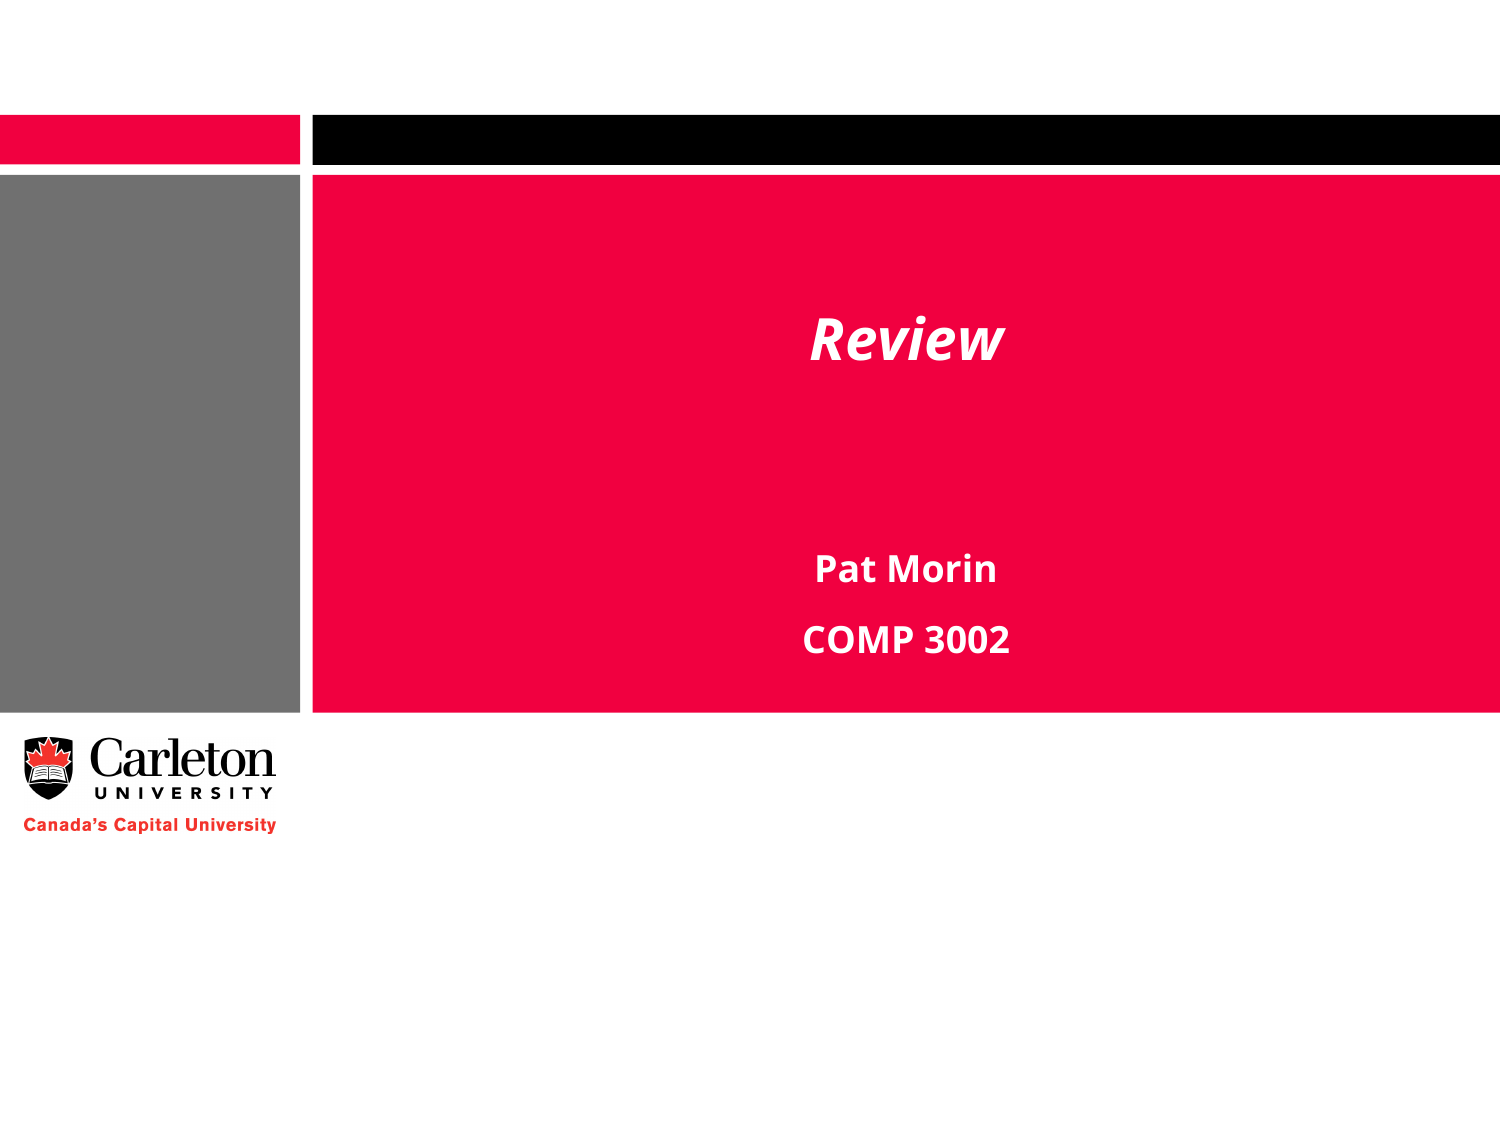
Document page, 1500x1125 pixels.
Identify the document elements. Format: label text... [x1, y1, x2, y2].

picture [24, 737, 276, 834]
subtitle Pat Morin COMP 3002 [312, 524, 1500, 713]
title Review [312, 174, 1500, 501]
